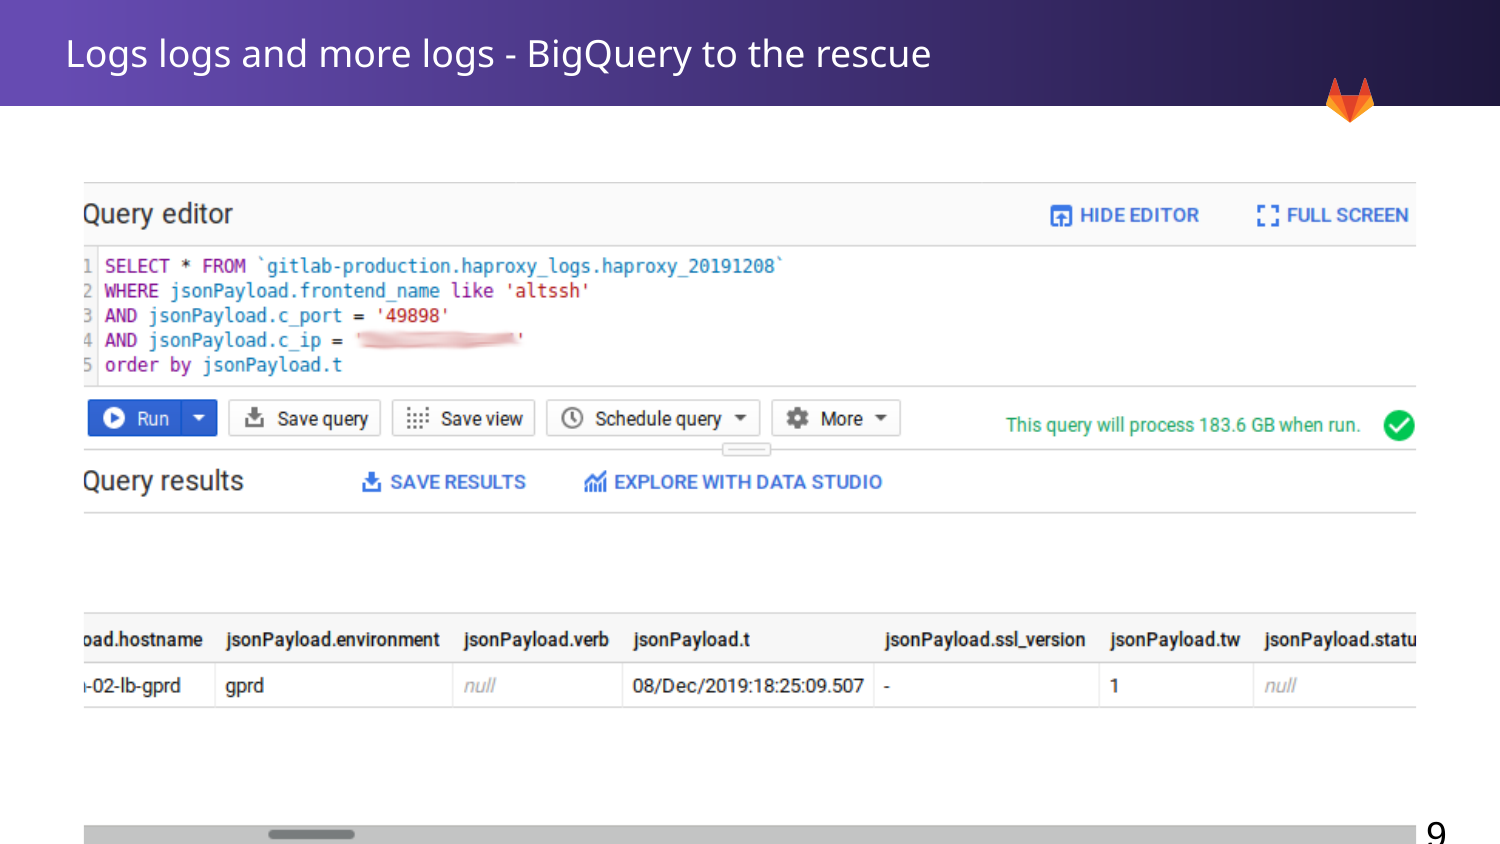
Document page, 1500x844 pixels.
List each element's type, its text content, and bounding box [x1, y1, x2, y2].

picture [83, 182, 1417, 844]
title Logs logs and more logs - BigQuery to the rescue [50, 27, 1298, 77]
picture [1326, 78, 1374, 123]
